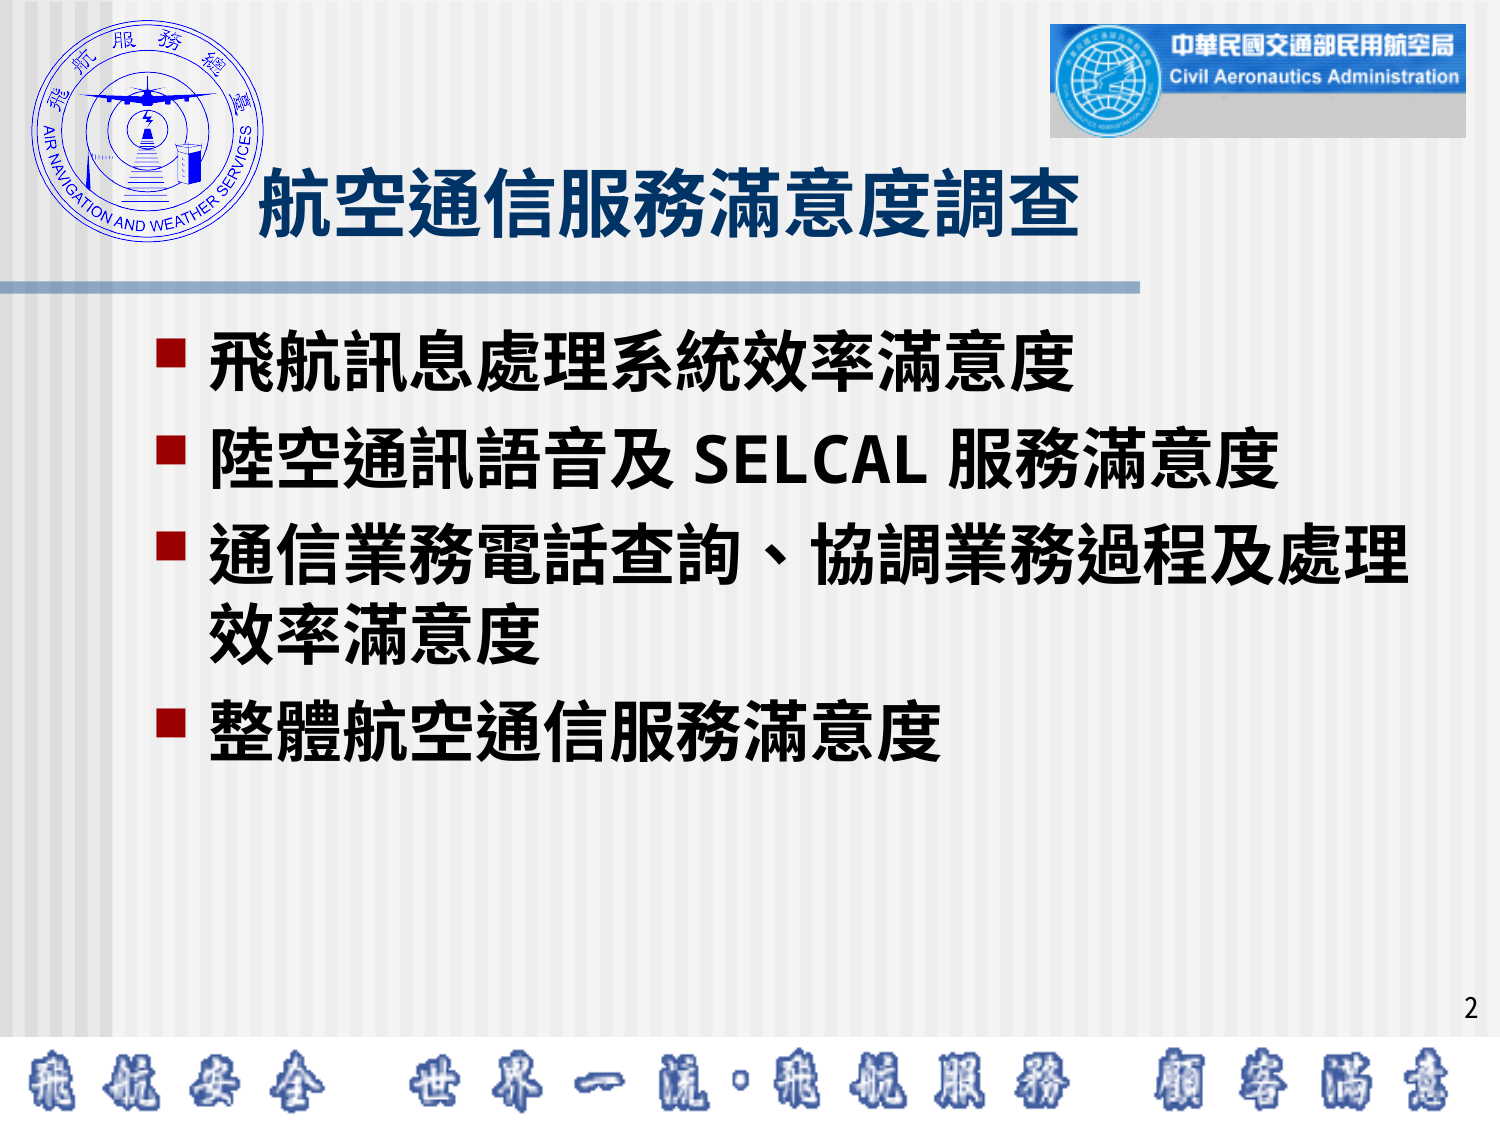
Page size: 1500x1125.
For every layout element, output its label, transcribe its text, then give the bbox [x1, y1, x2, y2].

list 飛航訊息處理系統效率滿意度 陸空通訊語音及SELCAL服務滿意度 通信業務電話查詢、協調業務過程及處理效率滿意度 整體航空通信服務滿意度 [137, 312, 1468, 1000]
title 航空通信服務滿意度調查 [242, 148, 1500, 255]
text_box <編號> [1181, 964, 1495, 1040]
